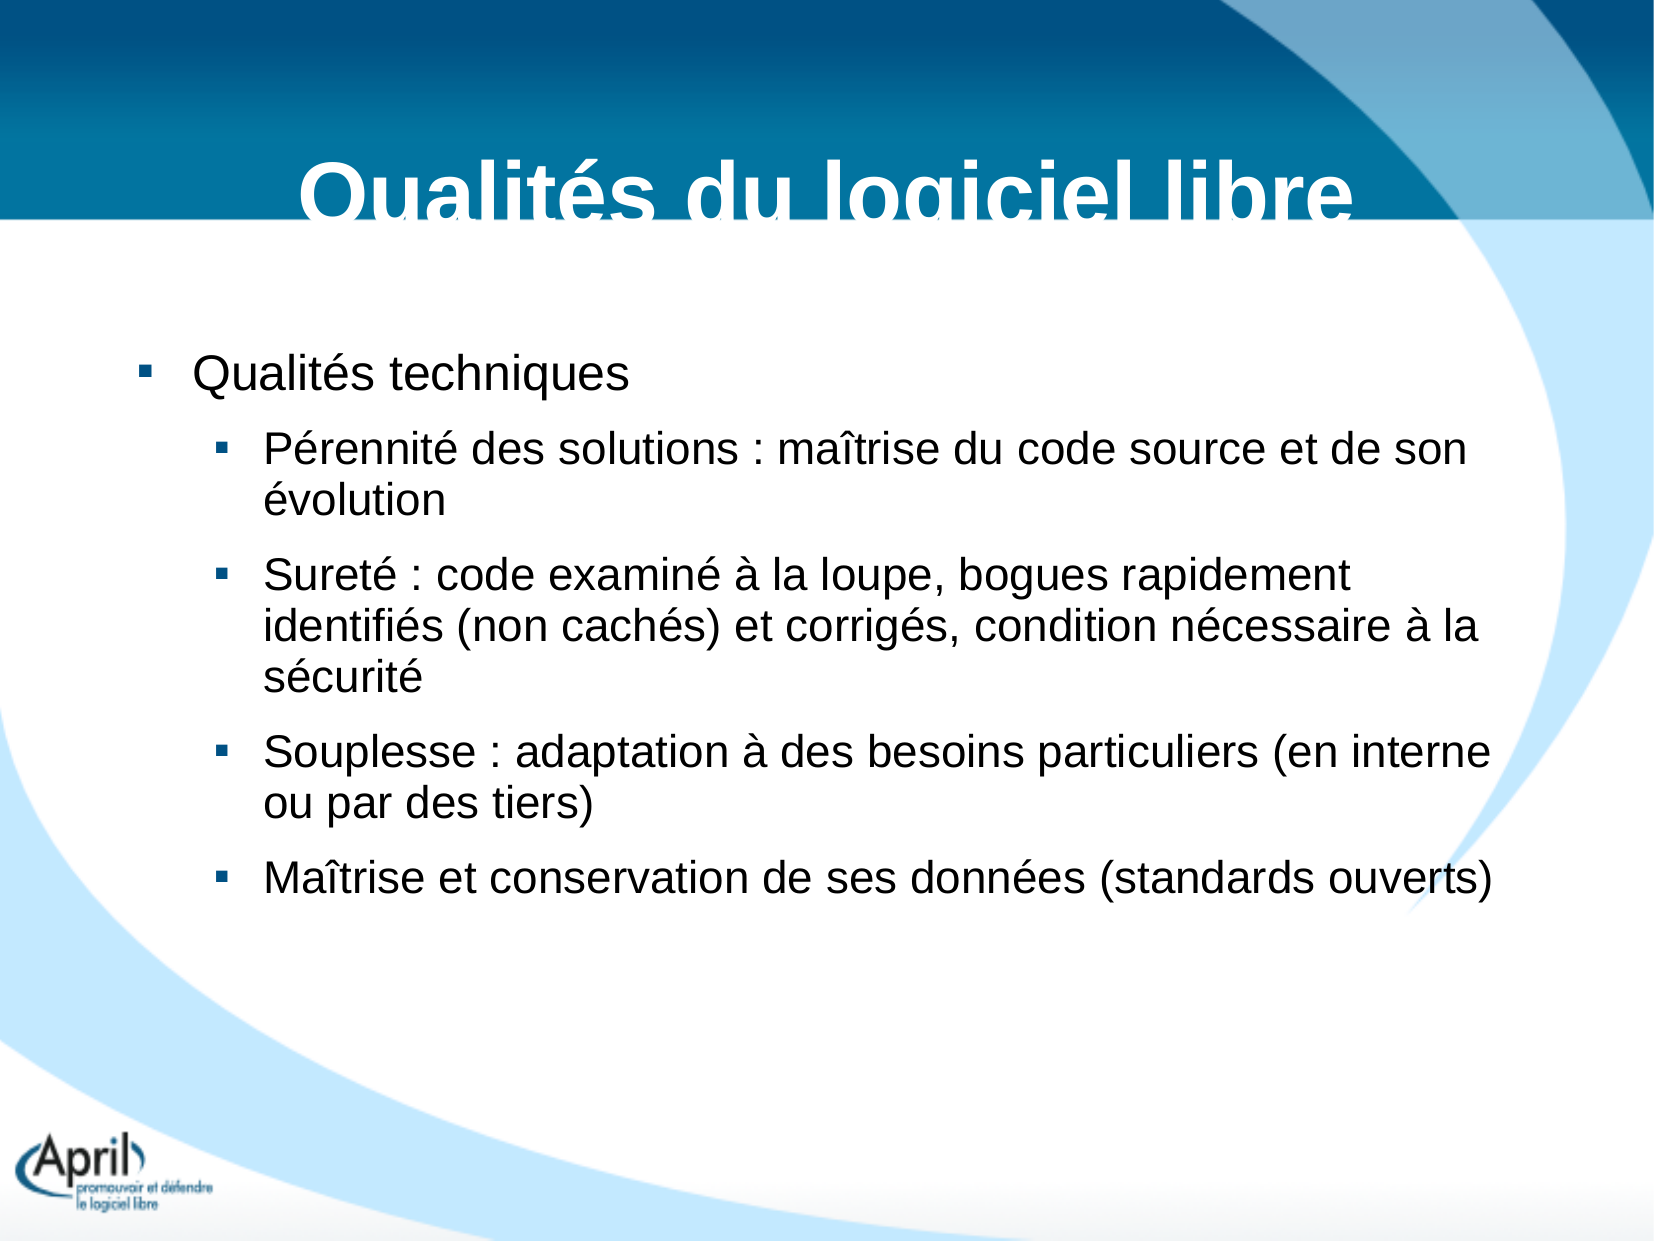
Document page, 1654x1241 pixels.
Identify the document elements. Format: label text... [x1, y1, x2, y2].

title Qualités du logiciel libre [121, 91, 1534, 299]
picture [0, 0, 1654, 1241]
list Qualités techniques Pérennité des solutions : maîtrise du code source et de son évolution Sureté : code examiné à la loupe, bogues rapidement identifiés (non cachés) et corrigés, condition nécessaire à la sécurité Souplesse : adaptation à des besoins particuliers (en interne ou par des tiers) Maîtrise et conservation de ses données (standards ouverts) [121, 344, 1534, 1127]
